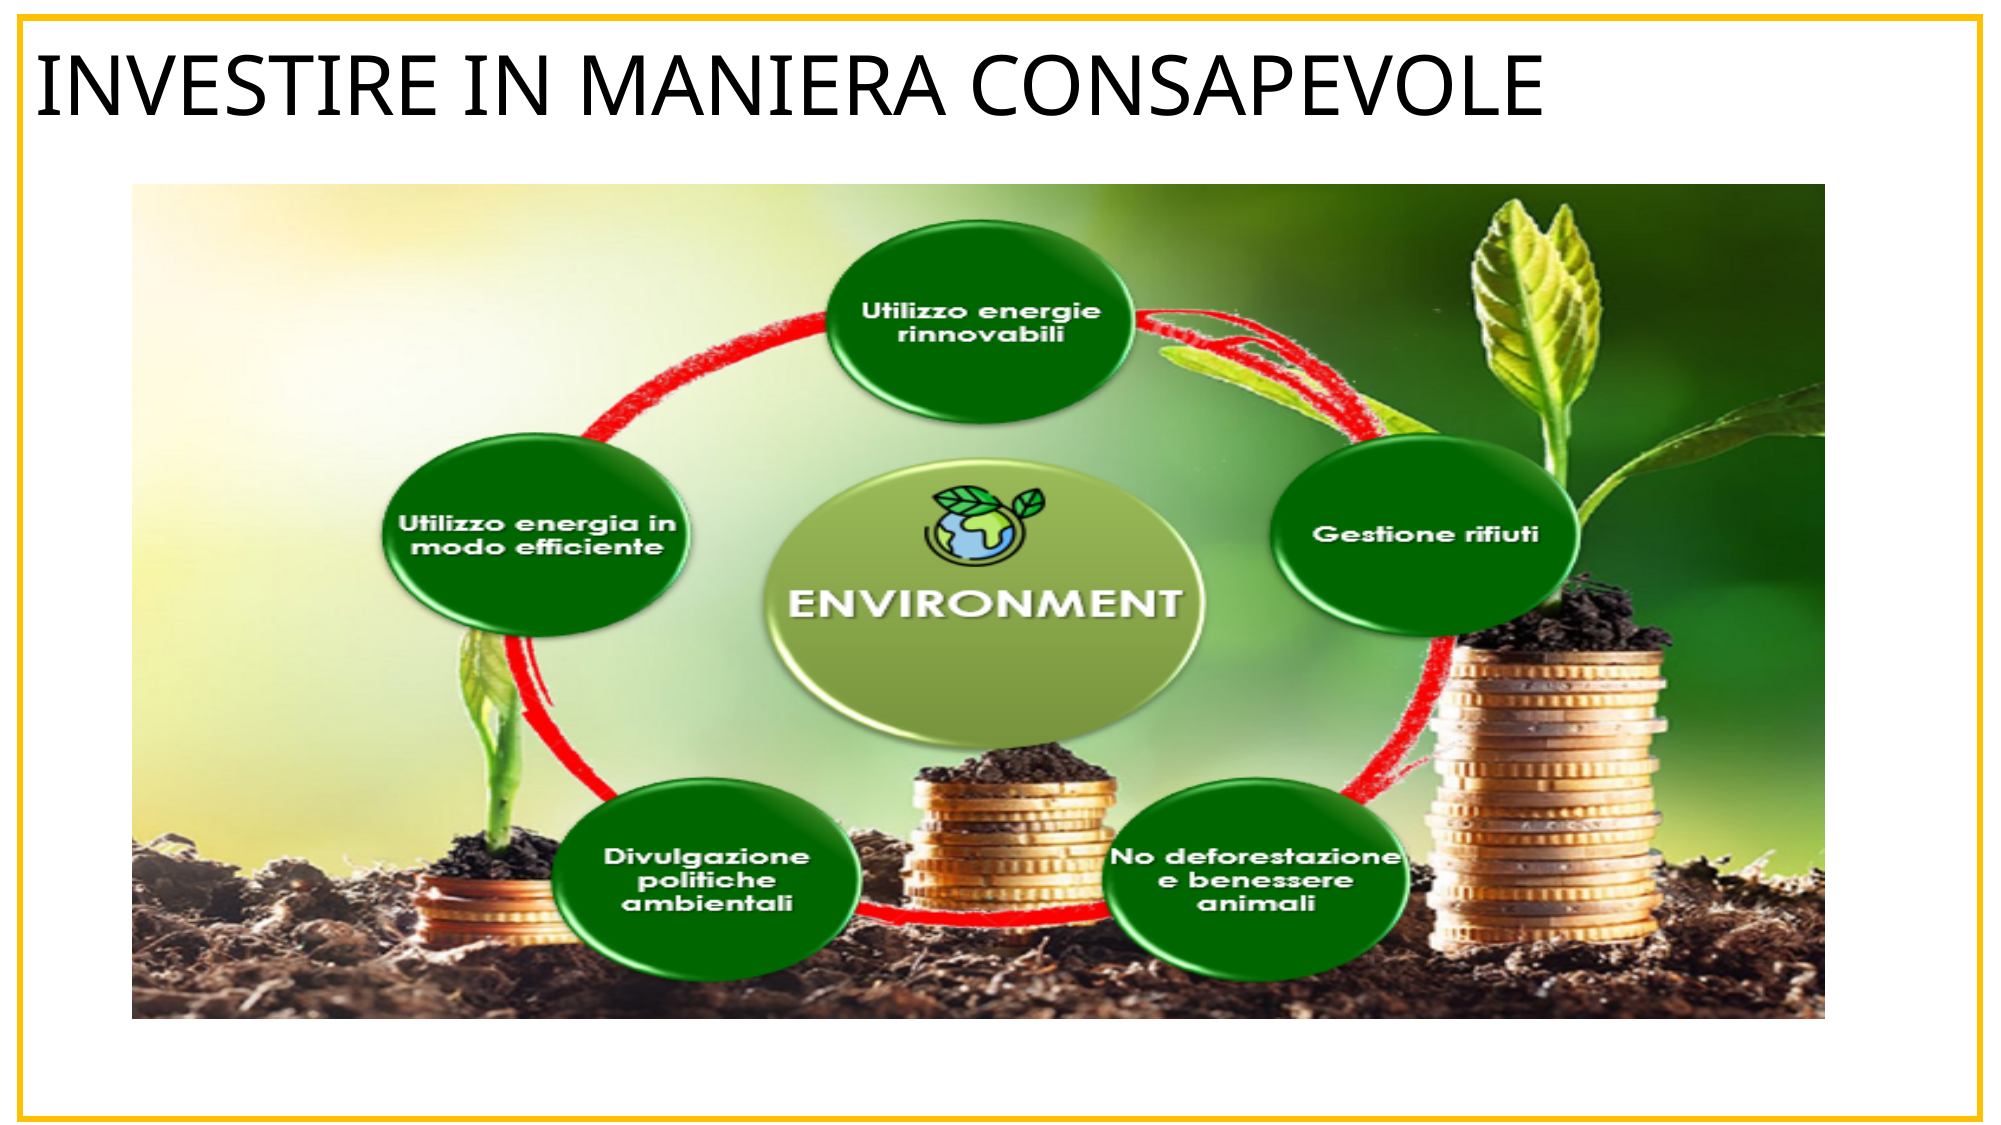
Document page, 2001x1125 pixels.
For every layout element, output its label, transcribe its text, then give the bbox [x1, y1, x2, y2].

picture [132, 184, 1825, 1019]
text_box INVESTIRE IN MANIERA CONSAPEVOLE [20, 17, 1980, 1111]
